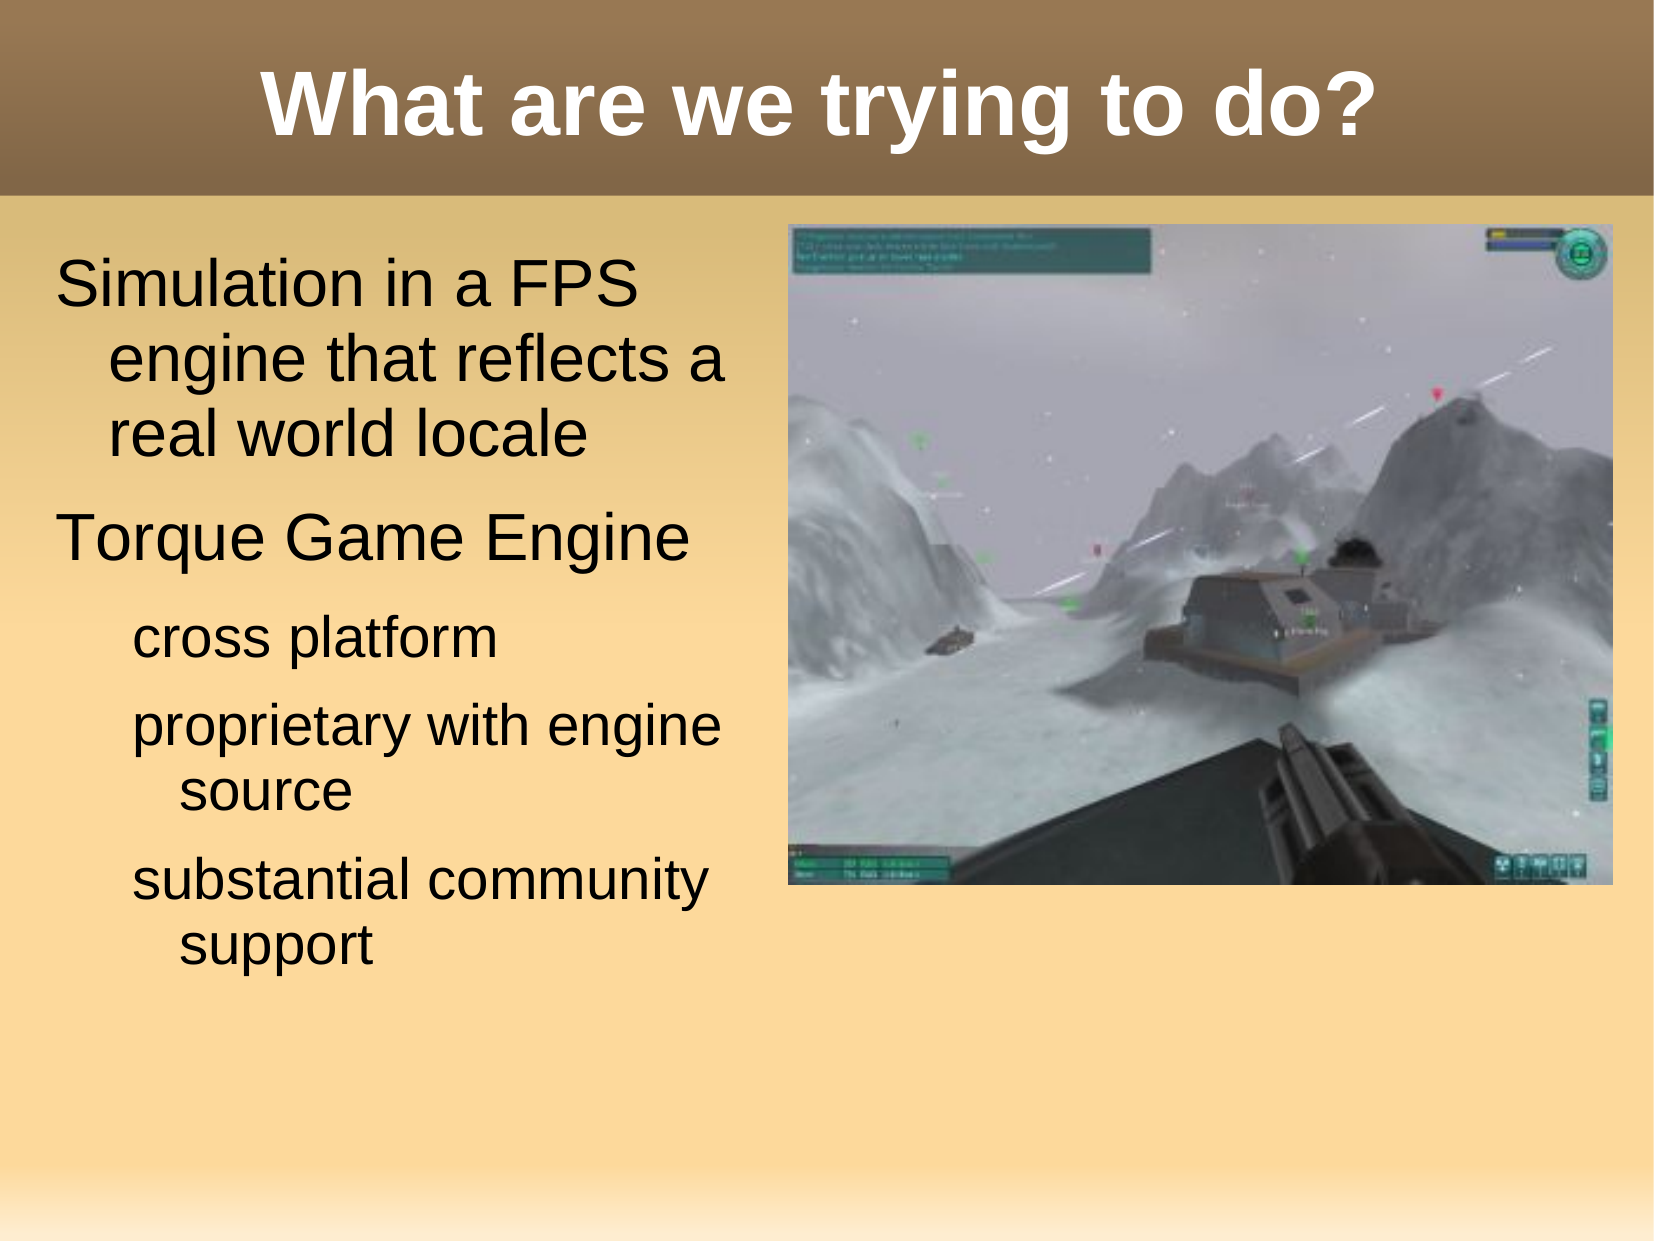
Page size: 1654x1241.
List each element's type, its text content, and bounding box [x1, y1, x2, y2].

picture [0, 0, 1654, 1241]
list Simulation in a FPS engine that reflects a real world locale Torque Game Engine cross platform proprietary with engine source substantial community support [37, 246, 751, 1201]
title What are we trying to do? [76, 7, 1565, 200]
